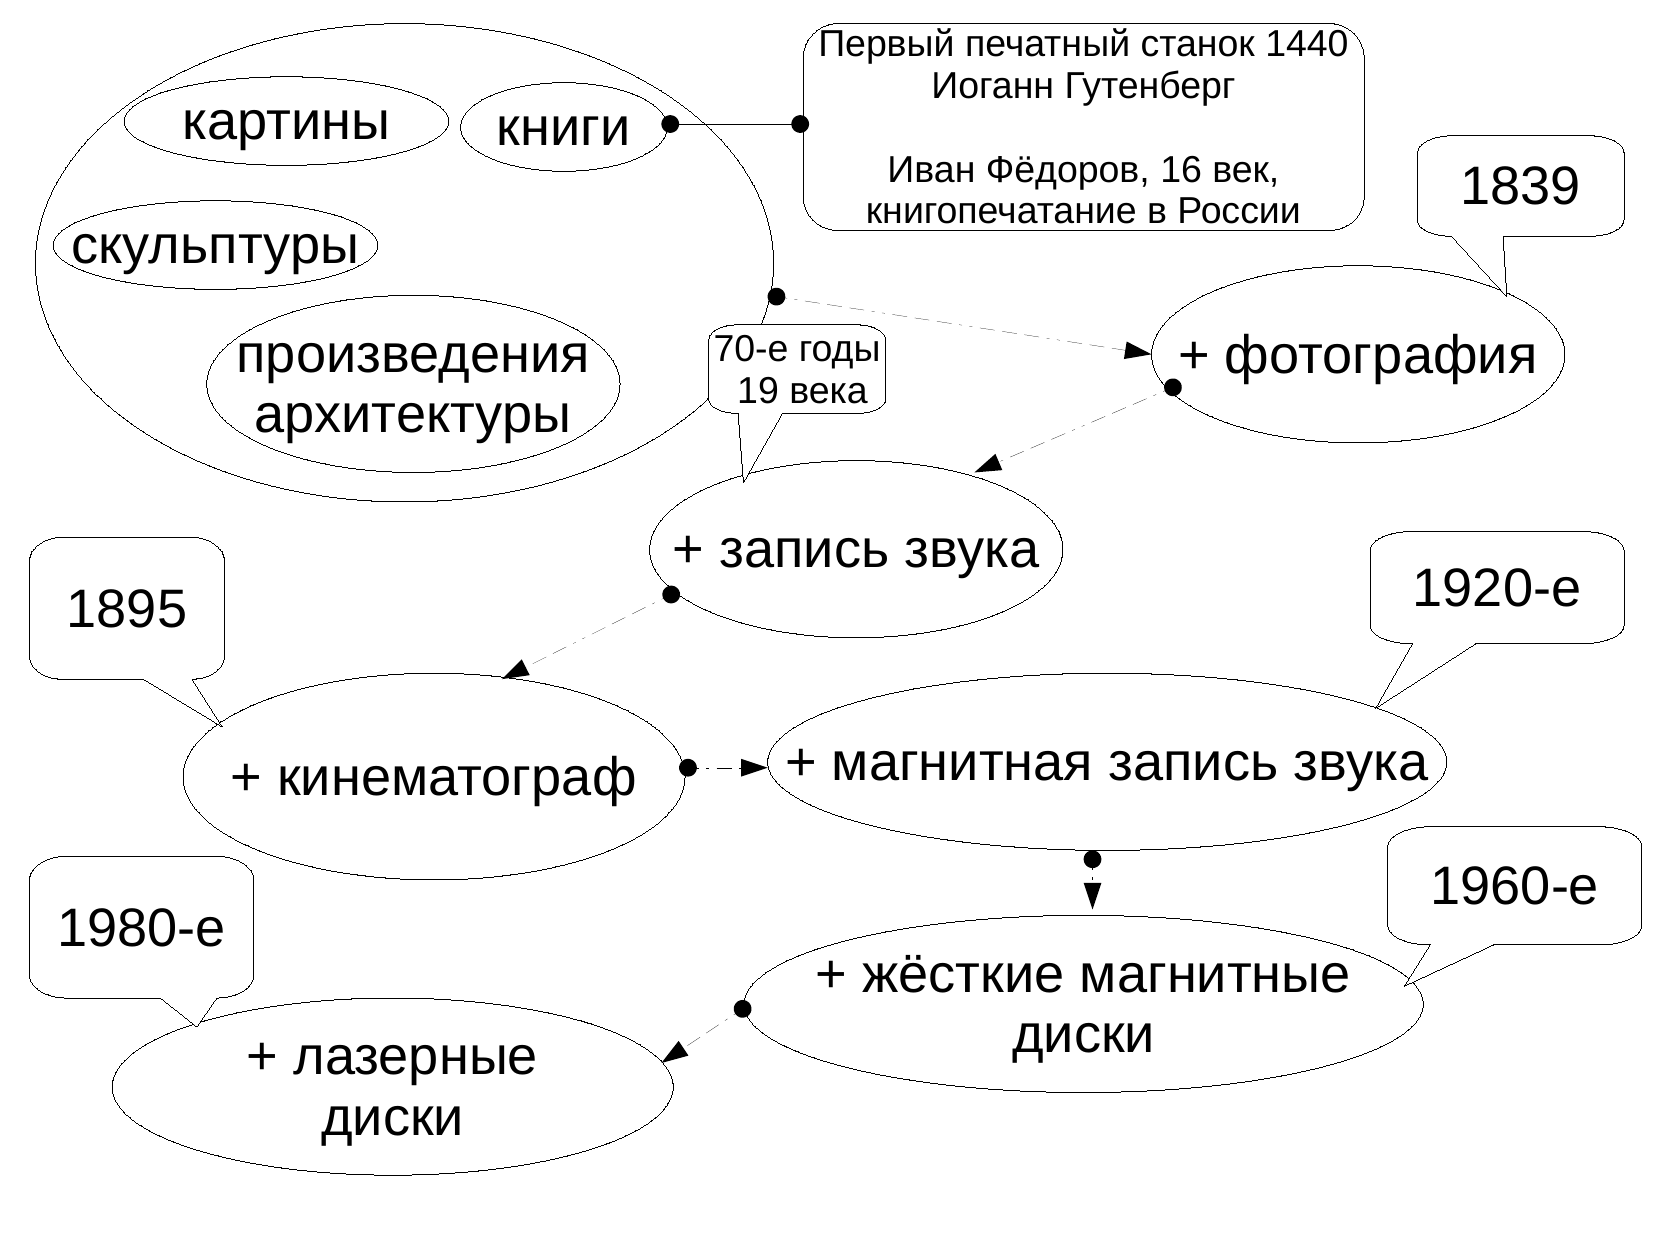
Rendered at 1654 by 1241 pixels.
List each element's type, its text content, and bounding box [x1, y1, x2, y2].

text_box + кинематограф [183, 673, 686, 880]
text_box 70-е годы 19 века [708, 324, 886, 483]
text_box + запись звука [649, 460, 1063, 638]
text_box книги [460, 82, 667, 172]
text_box 1895 [29, 537, 225, 727]
text_box + лазерные диски [112, 998, 674, 1176]
text_box 1960-е [1387, 826, 1642, 987]
text_box + фотография [1151, 265, 1565, 443]
text_box 1920-е [1370, 531, 1625, 709]
text_box картины [124, 76, 449, 166]
text_box + магнитная запись звука [767, 673, 1447, 851]
text_box 1839 [1417, 135, 1625, 297]
text_box 1980-е [29, 856, 254, 1027]
text_box скульптуры [53, 200, 378, 290]
text_box Первый печатный станок 1440 Иоганн Гутенберг Иван Фёдоров, 16 век, книгопечатание в России [803, 23, 1365, 231]
text_box произведения архитектуры [206, 295, 621, 473]
text_box [35, 23, 774, 502]
text_box + жёсткие магнитные диски [744, 915, 1424, 1093]
